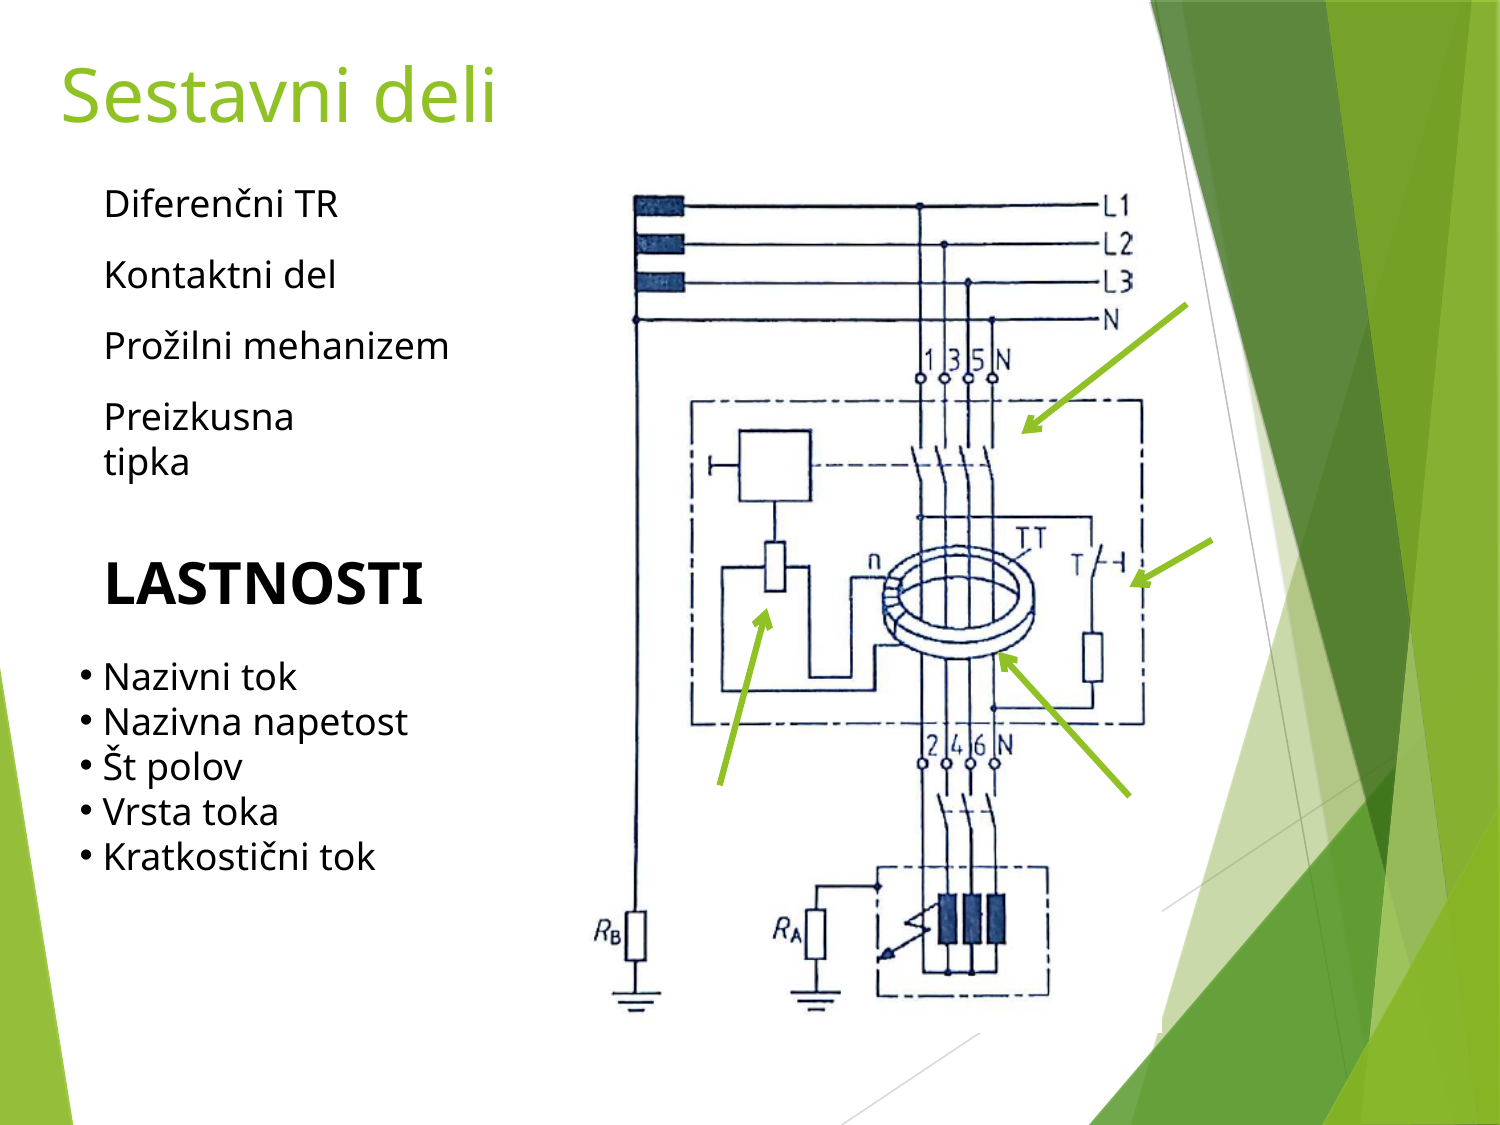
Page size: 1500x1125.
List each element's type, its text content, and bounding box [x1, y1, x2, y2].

text_box Nazivni tok Nazivna napetost Št polov Vrsta toka Kratkostični tok [64, 645, 573, 885]
text_box Diferenčni TR [88, 172, 491, 233]
title Sestavni deli [45, 40, 1396, 228]
text_box Preizkusna tipka [88, 385, 396, 491]
text_box Prožilni mehanizem [88, 314, 491, 375]
picture [589, 183, 1162, 1033]
text_box LASTNOSTI [88, 538, 550, 624]
text_box Kontaktni del [88, 243, 491, 304]
